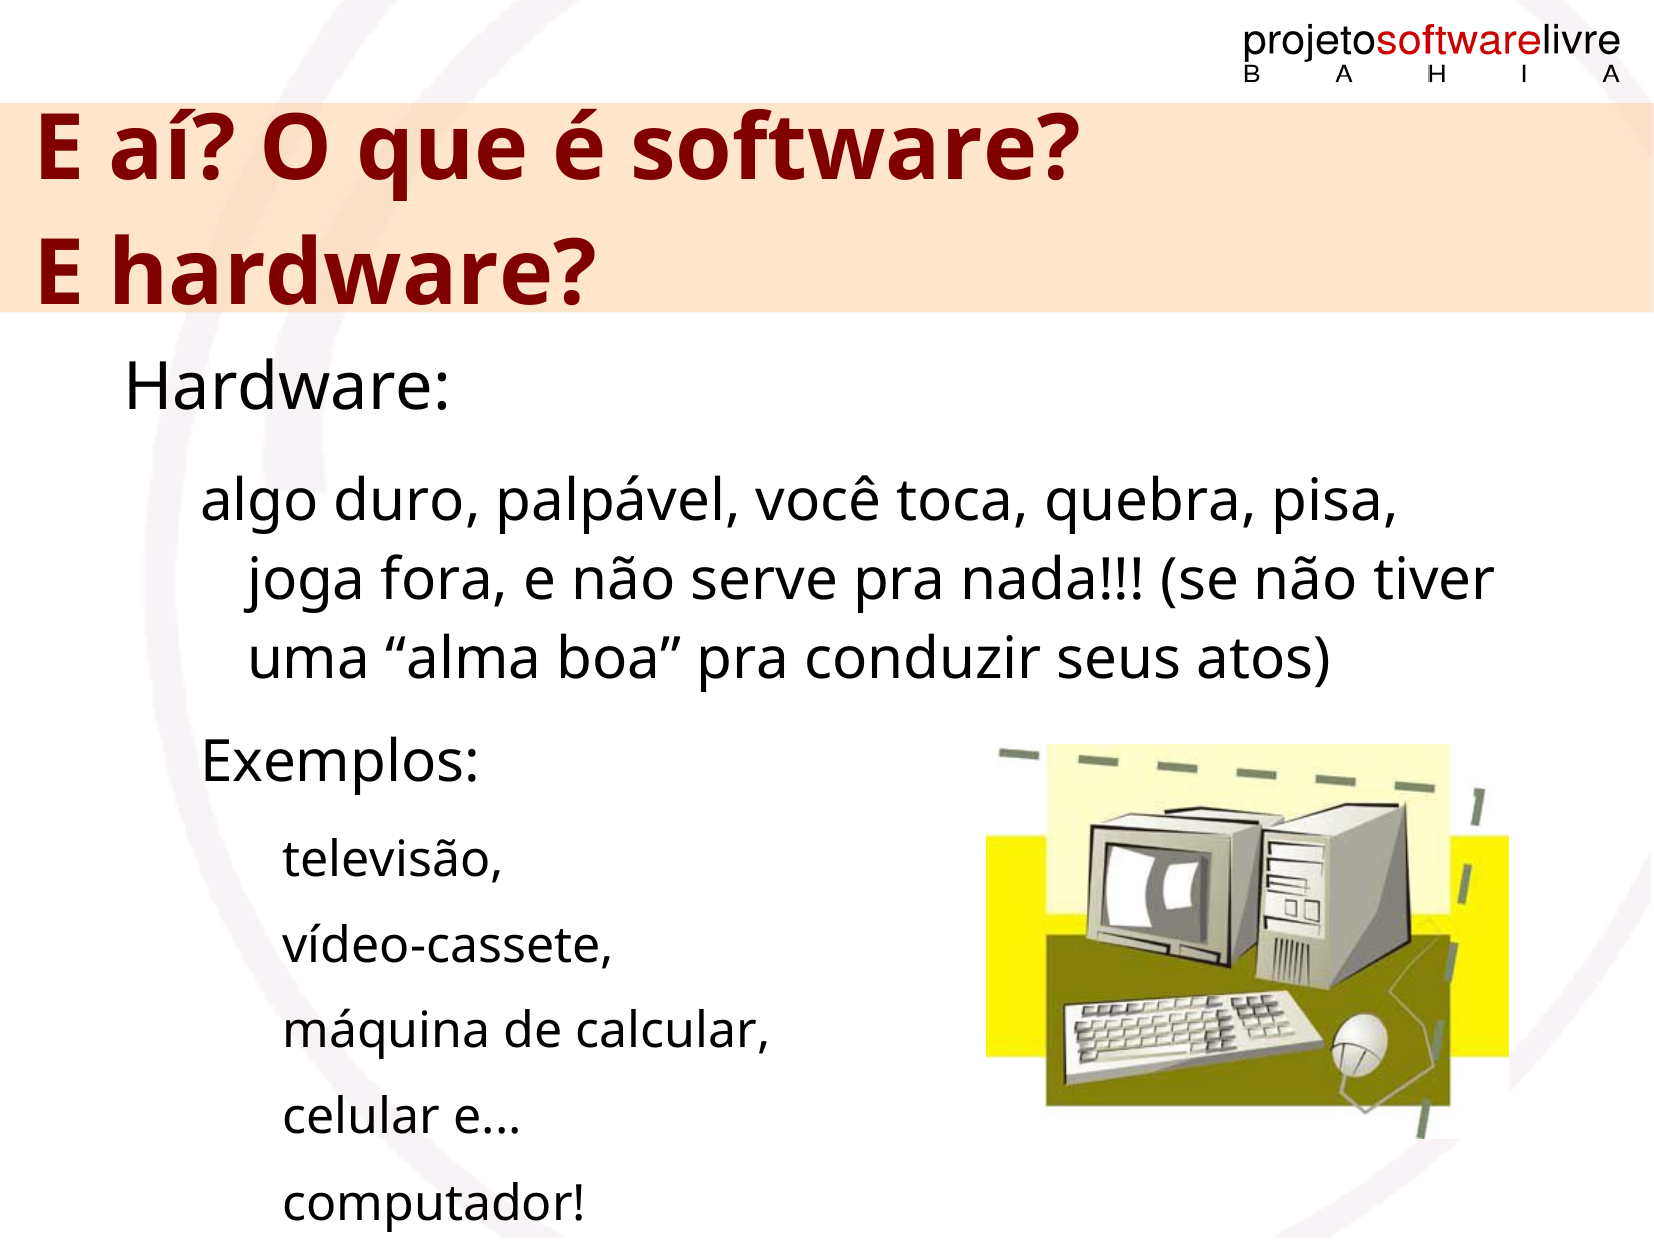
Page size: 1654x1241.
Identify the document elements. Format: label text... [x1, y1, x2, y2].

picture [0, 0, 1654, 103]
list Hardware: algo duro, palpável, você toca, quebra, pisa, joga fora, e não serve pra nada!!! (se não tiver uma “alma boa” pra conduzir seus atos) Exemplos: televisão, vídeo-cassete, máquina de calcular, celular e... computador! [105, 337, 1518, 1194]
picture [0, 313, 1654, 1241]
title E aí? O que é software? E hardware? [33, 88, 1633, 325]
